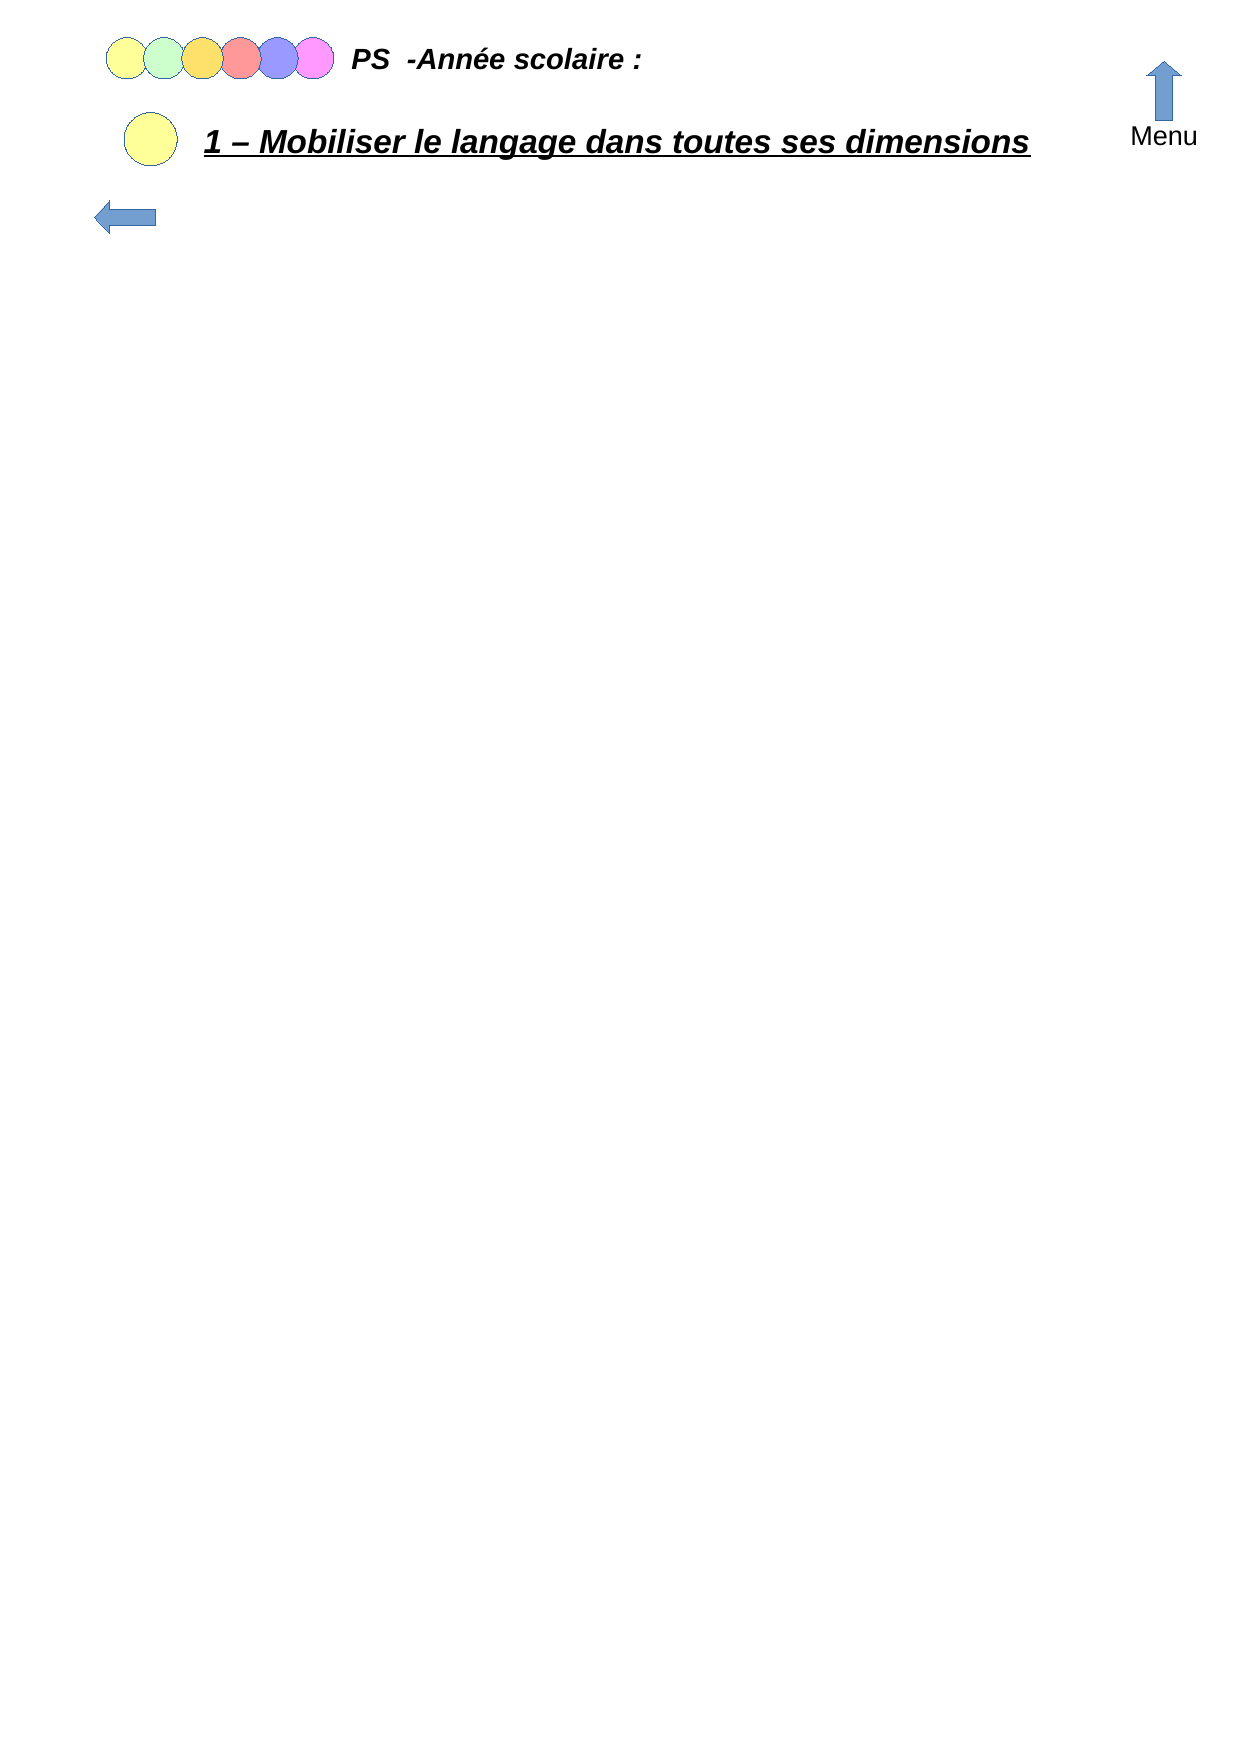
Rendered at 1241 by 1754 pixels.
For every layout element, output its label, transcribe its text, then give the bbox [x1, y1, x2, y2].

text_box [124, 112, 178, 166]
text_box 1 – Mobiliser le langage dans toutes ses dimensions [188, 115, 1099, 168]
text_box [106, 37, 334, 79]
text_box [94, 200, 156, 234]
text_box Menu [1146, 61, 1182, 121]
text_box PS -Année scolaire : [336, 35, 1058, 86]
